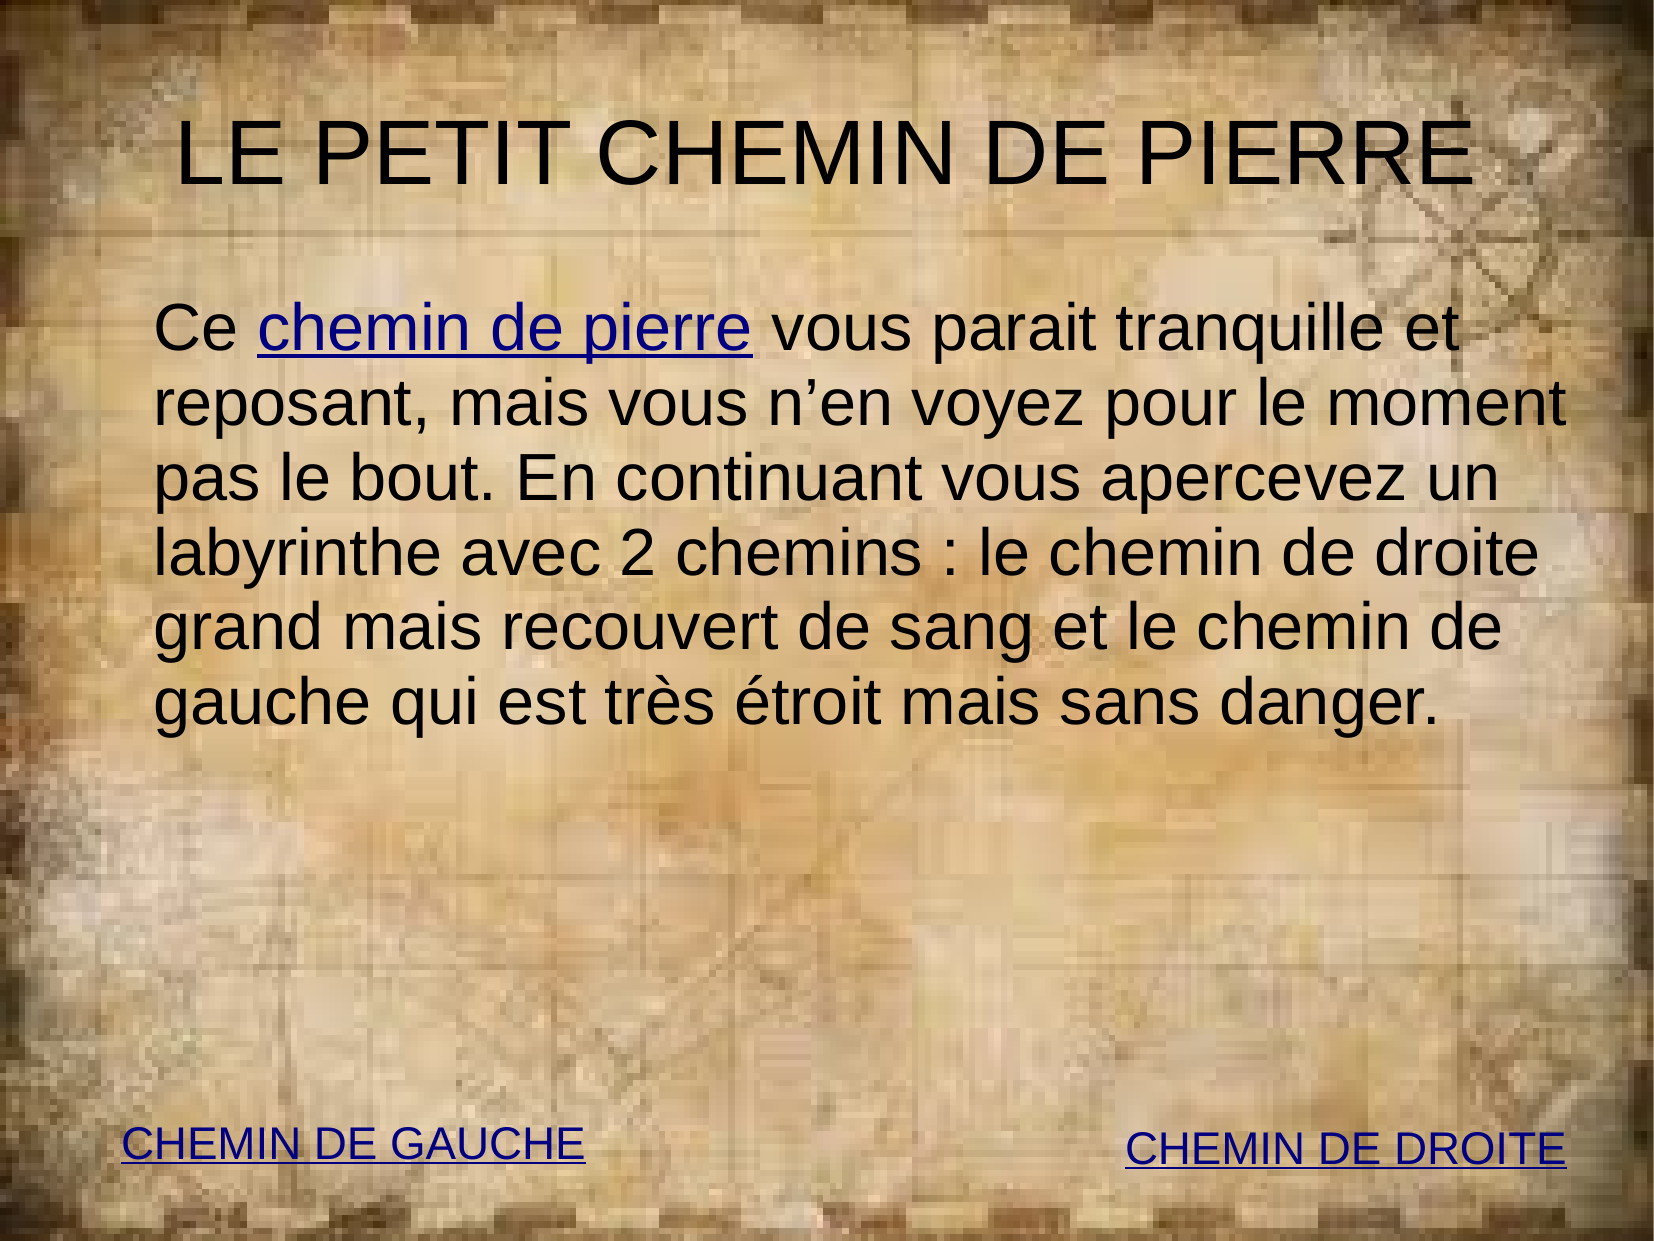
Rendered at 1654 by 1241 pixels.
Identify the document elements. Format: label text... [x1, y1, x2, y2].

picture [0, 0, 1654, 1241]
list Ce chemin de pierre vous parait tranquille et reposant, mais vous n’en voyez pour le moment pas le bout. En continuant vous apercevez un labyrinthe avec 2 chemins : le chemin de droite grand mais recouvert de sang et le chemin de gauche qui est très étroit mais sans danger. [82, 290, 1571, 1010]
title LE PETIT CHEMIN DE PIERRE [82, 49, 1571, 257]
text_box CHEMIN DE GAUCHE [106, 1110, 603, 1177]
text_box CHEMIN DE DROITE [1110, 1115, 1595, 1182]
